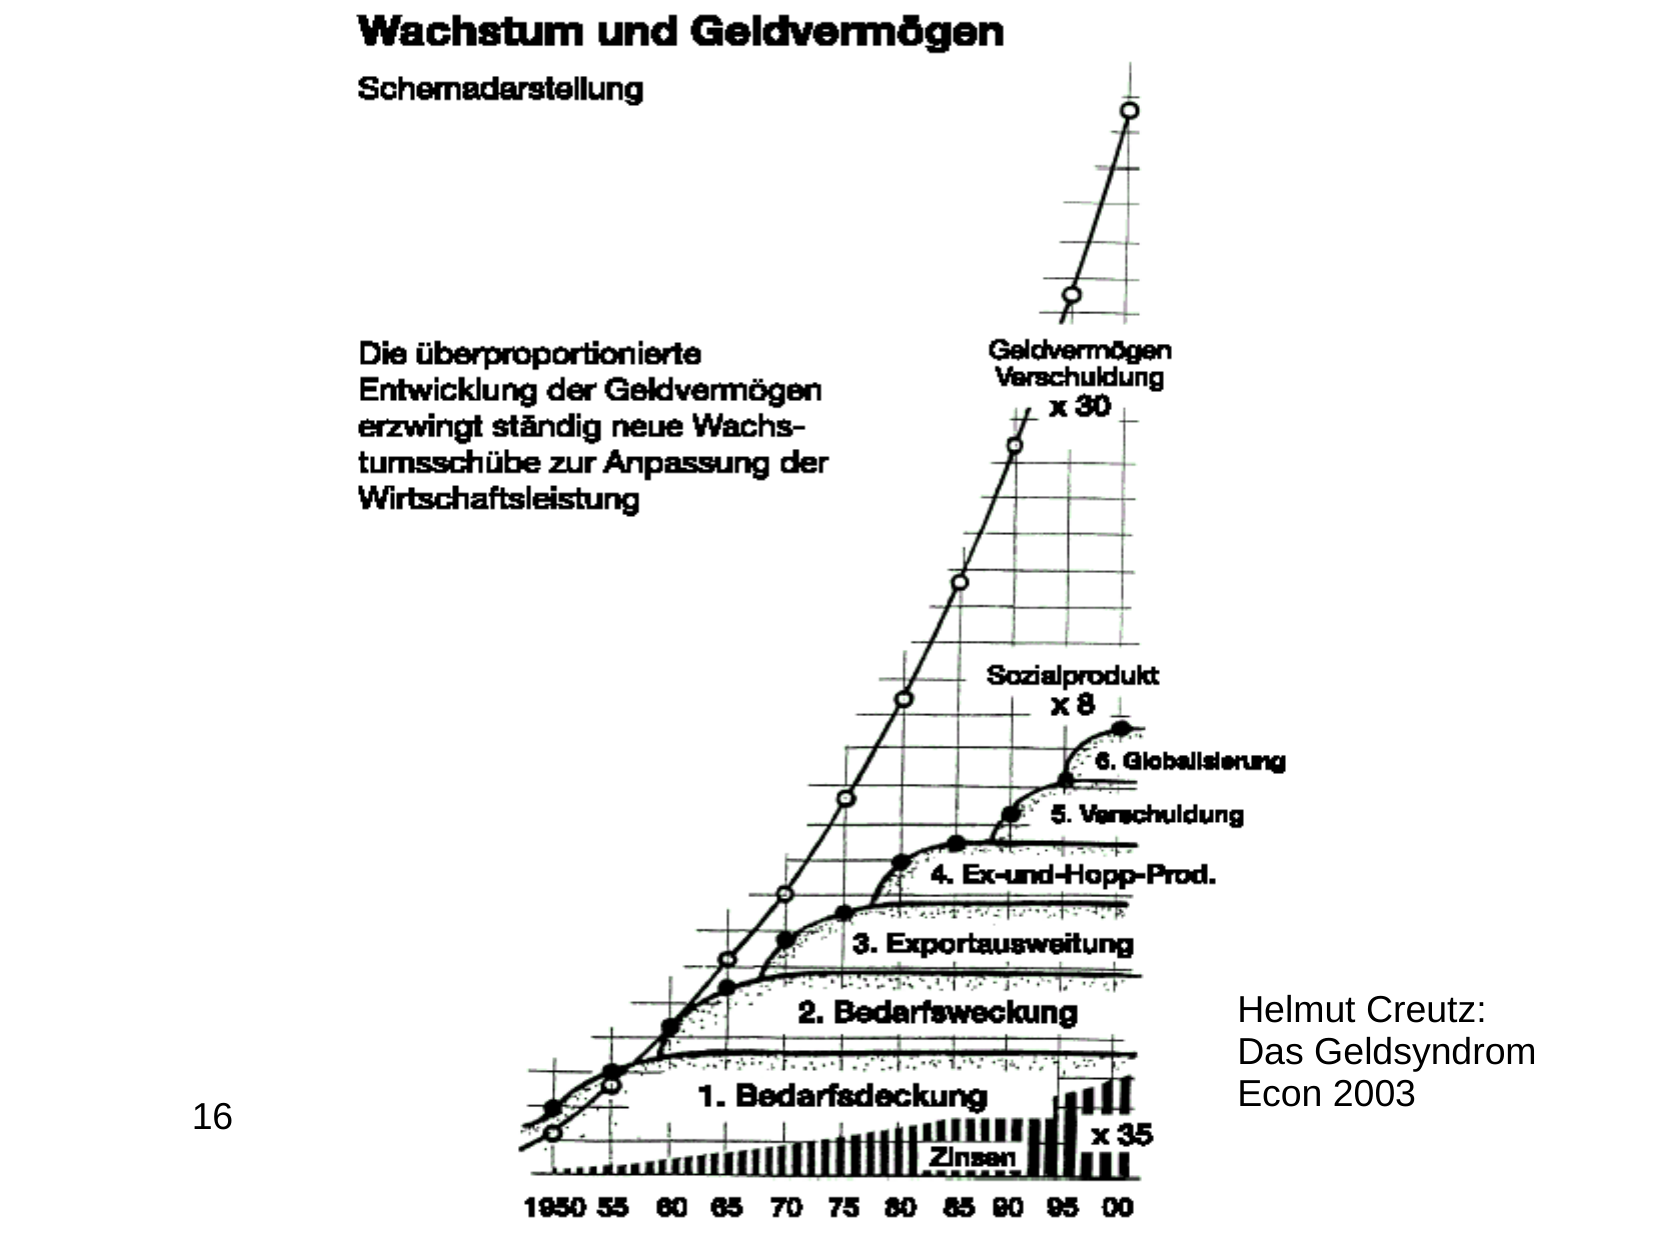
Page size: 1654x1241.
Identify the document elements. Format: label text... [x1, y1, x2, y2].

text_box Helmut Creutz: Das Geldsyndrom Econ 2003 [1222, 981, 1577, 1123]
picture [345, 0, 1308, 1241]
text_box <Nummer> [177, 1088, 395, 1145]
